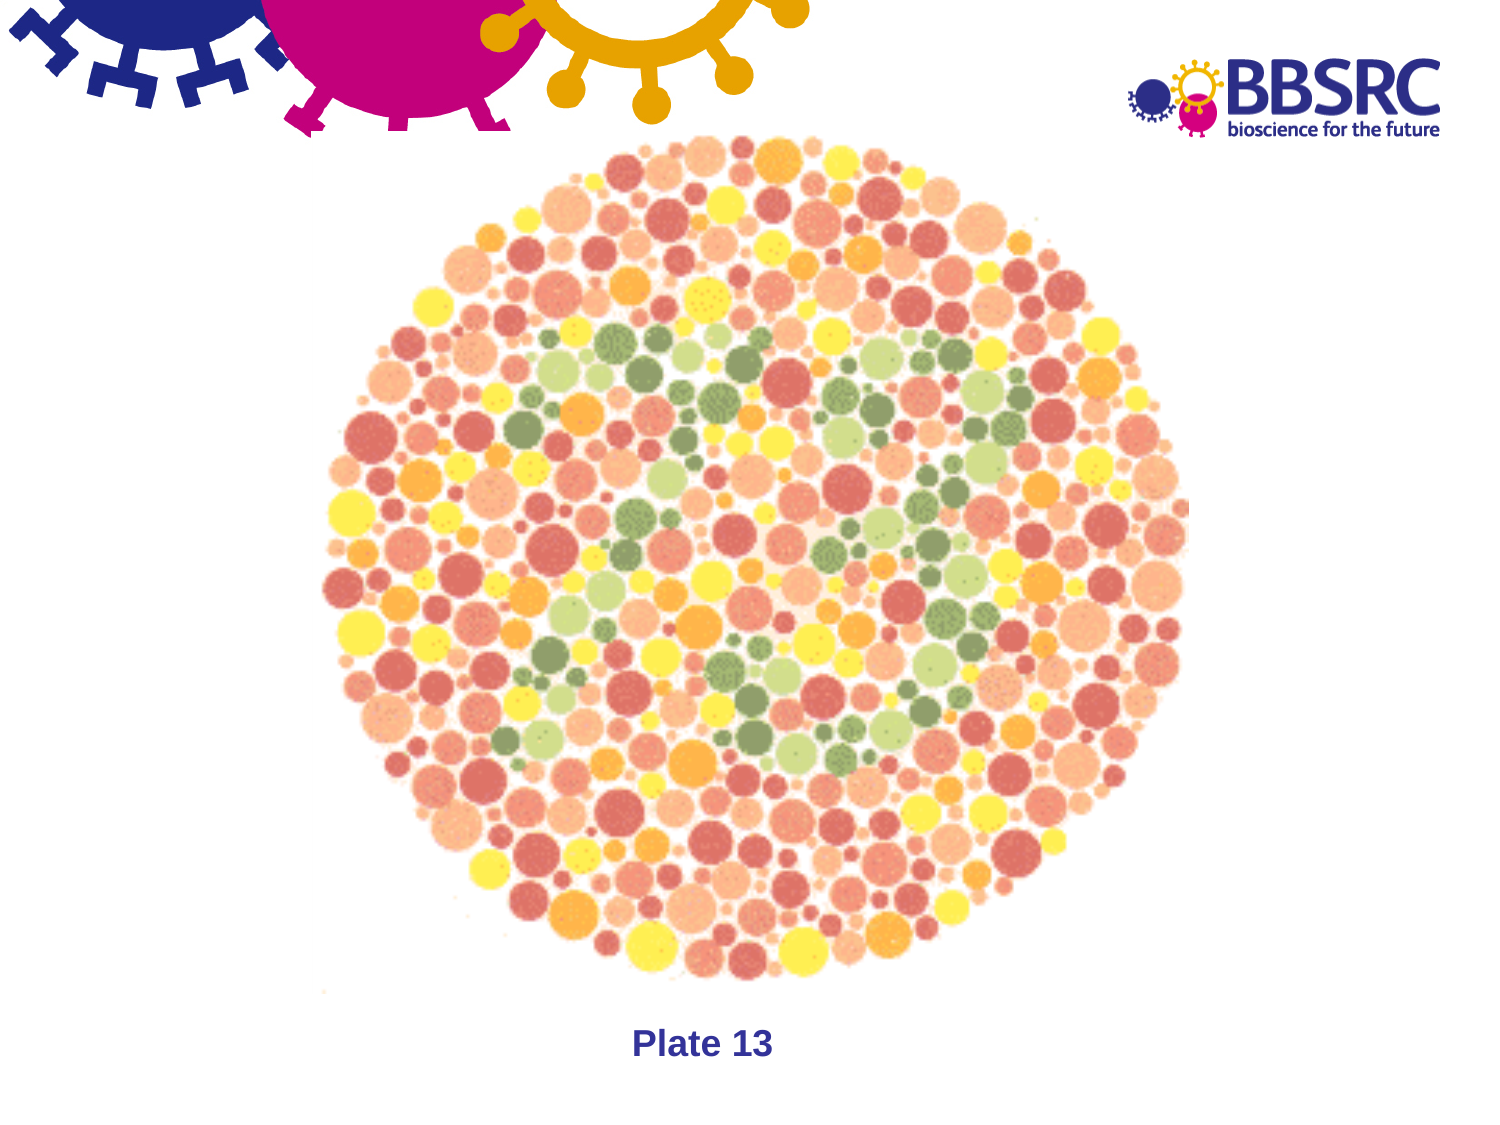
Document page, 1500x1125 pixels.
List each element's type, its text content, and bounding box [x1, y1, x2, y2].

picture [311, 131, 1189, 994]
text_box Plate 13 [383, 1011, 1022, 1072]
